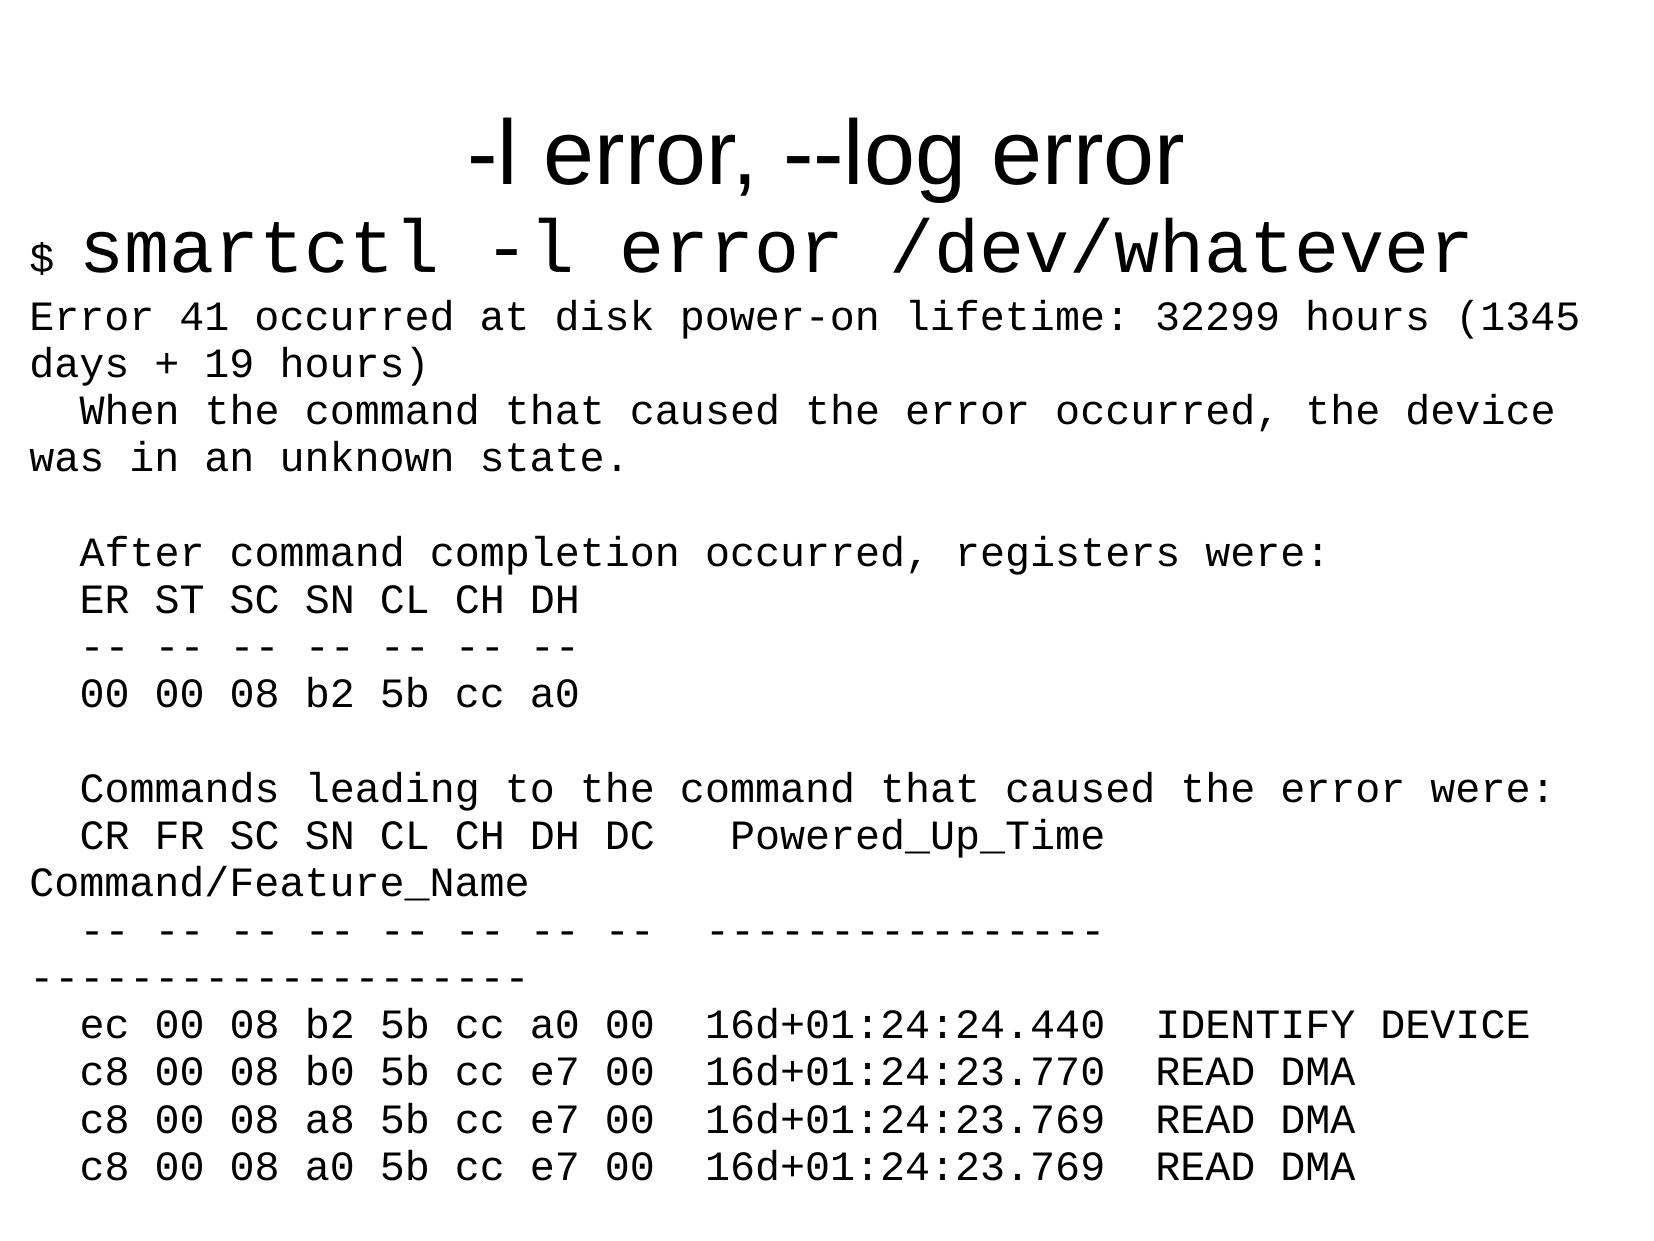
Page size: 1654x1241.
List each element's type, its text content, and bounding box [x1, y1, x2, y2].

subtitle $ smartctl -l error /dev/whatever Error 41 occurred at disk power-on lifetime: 32299 hours (1345 days + 19 hours) When the command that caused the error occurred, the device was in an unknown state. After command completion occurred, registers were: ER ST SC SN CL CH DH -- -- -- -- -- -- -- 00 00 08 b2 5b cc a0 Commands leading to the command that caused the error were: CR FR SC SN CL CH DH DC Powered_Up_Time Command/Feature_Name -- -- -- -- -- -- -- -- ---------------- -------------------- ec 00 08 b2 5b cc a0 00 16d+01:24:24.440 IDENTIFY DEVICE c8 00 08 b0 5b cc e7 00 16d+01:24:23.770 READ DMA c8 00 08 a8 5b cc e7 00 16d+01:24:23.769 READ DMA c8 00 08 a0 5b cc e7 00 16d+01:24:23.769 READ DMA [29, 210, 1654, 1241]
title -l error, --log error [82, 49, 1571, 210]
